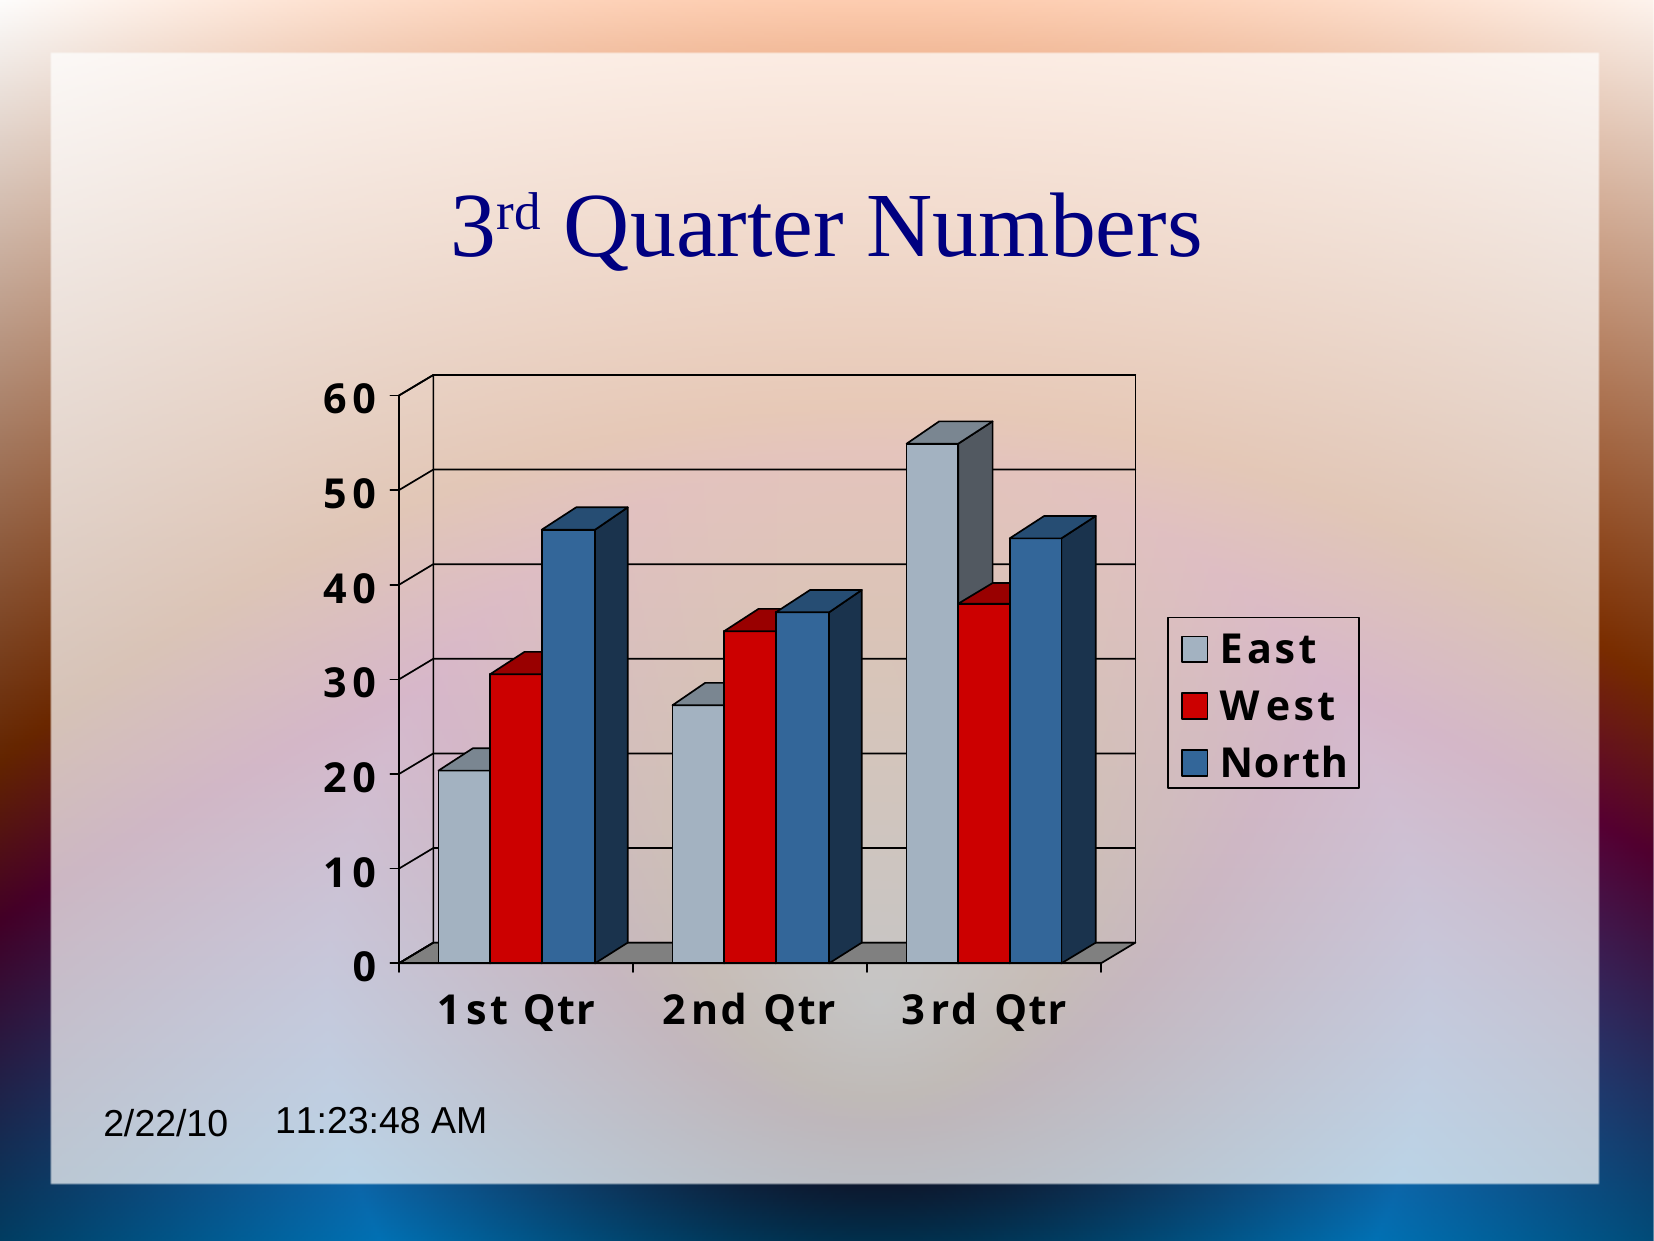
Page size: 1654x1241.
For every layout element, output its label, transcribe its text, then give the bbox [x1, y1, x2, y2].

chart [275, 335, 1377, 1070]
title 3rd Quarter Numbers [103, 55, 1551, 276]
picture [0, 0, 1654, 1241]
